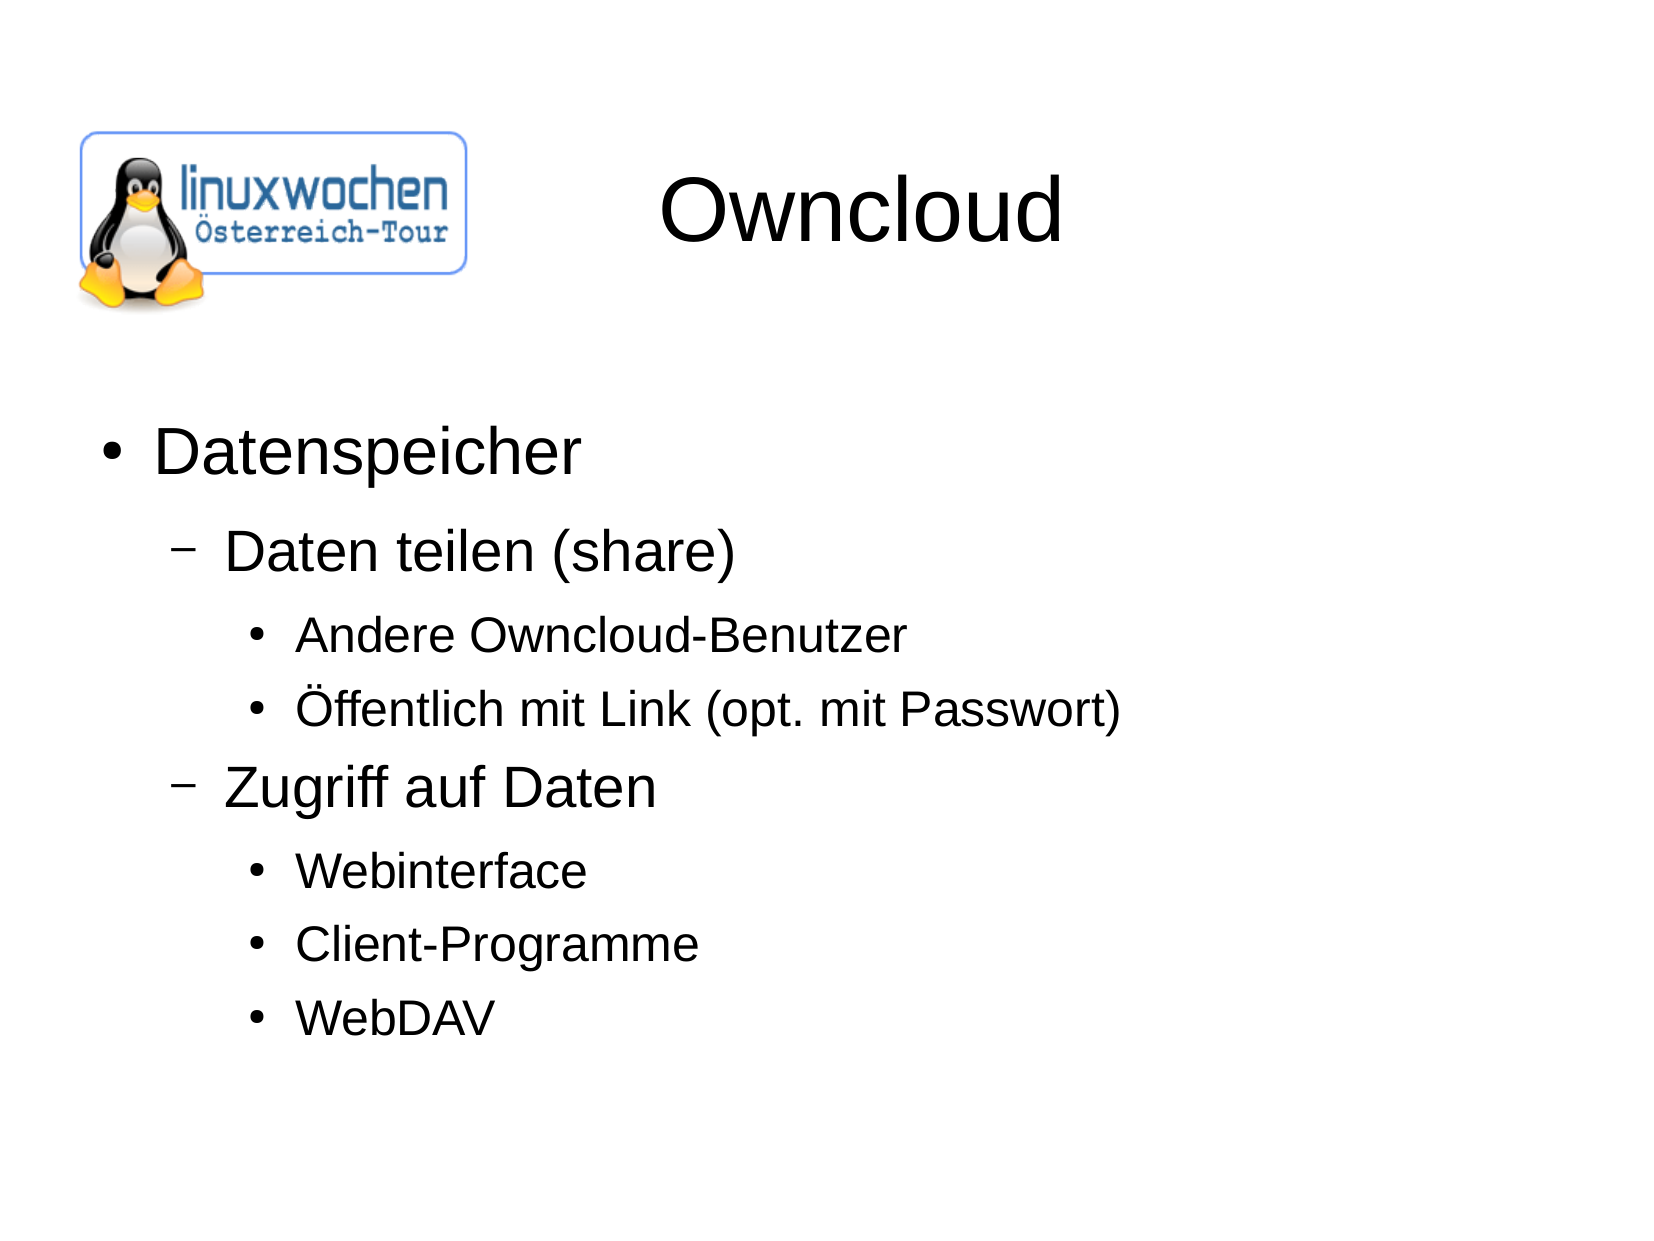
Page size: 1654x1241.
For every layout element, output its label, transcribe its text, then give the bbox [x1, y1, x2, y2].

picture [47, 111, 482, 319]
title Owncloud [118, 106, 1607, 314]
list Datenspeicher Daten teilen (share) Andere Owncloud-Benutzer Öffentlich mit Link (opt. mit Passwort) Zugriff auf Daten Webinterface Client-Programme WebDAV [82, 414, 1538, 1134]
